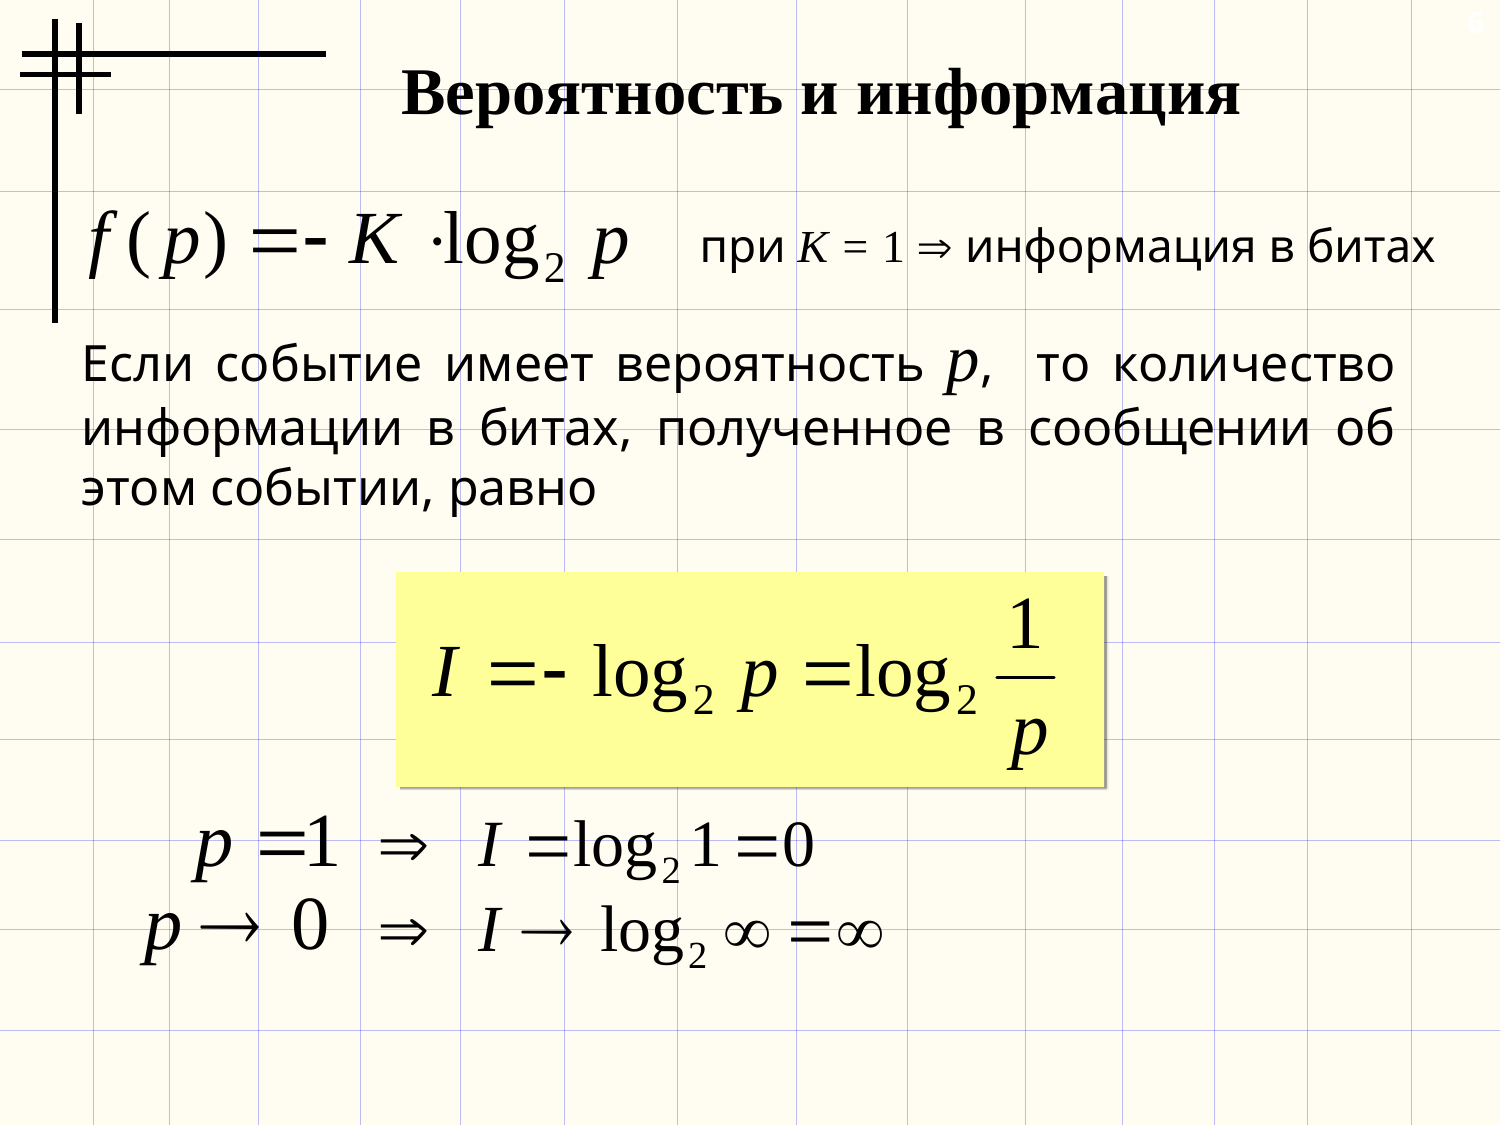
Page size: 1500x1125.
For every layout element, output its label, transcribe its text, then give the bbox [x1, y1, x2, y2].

text_box [395, 572, 1105, 788]
chart [369, 800, 892, 980]
title Вероятность и информация [354, 40, 1426, 136]
text_box <номер> [1148, 0, 1499, 75]
text_box Если событие имеет вероятность p, то количество информации в битах, полученное в сообщении об этом событии, равно [66, 307, 1411, 583]
chart [62, 188, 645, 295]
text_box при K = 1  информация в битах [684, 208, 1451, 280]
chart [419, 577, 1071, 784]
chart [123, 796, 347, 982]
